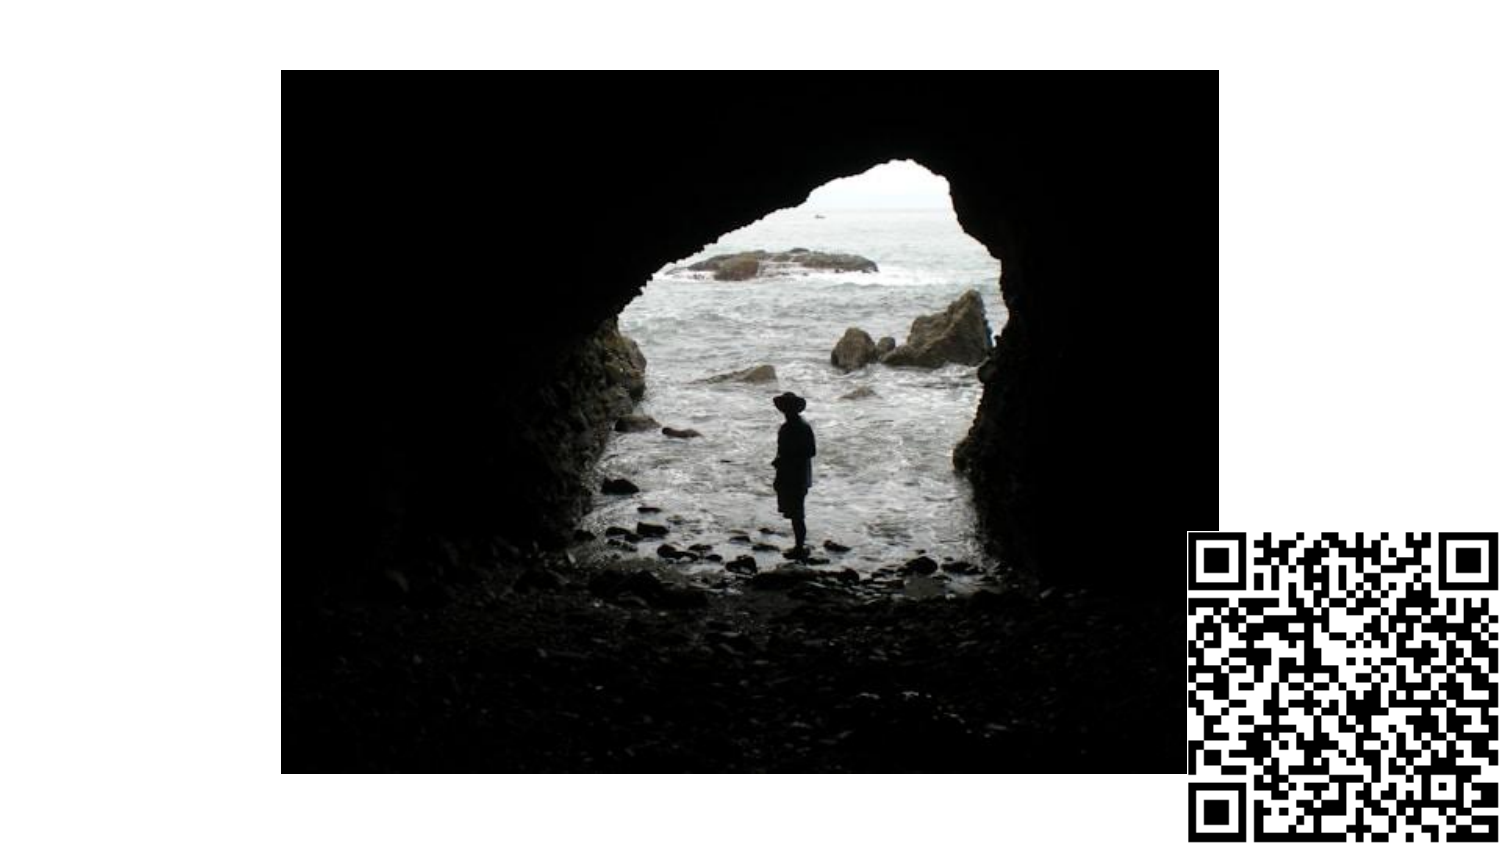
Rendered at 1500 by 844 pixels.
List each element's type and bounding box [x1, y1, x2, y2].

picture [281, 70, 1500, 844]
